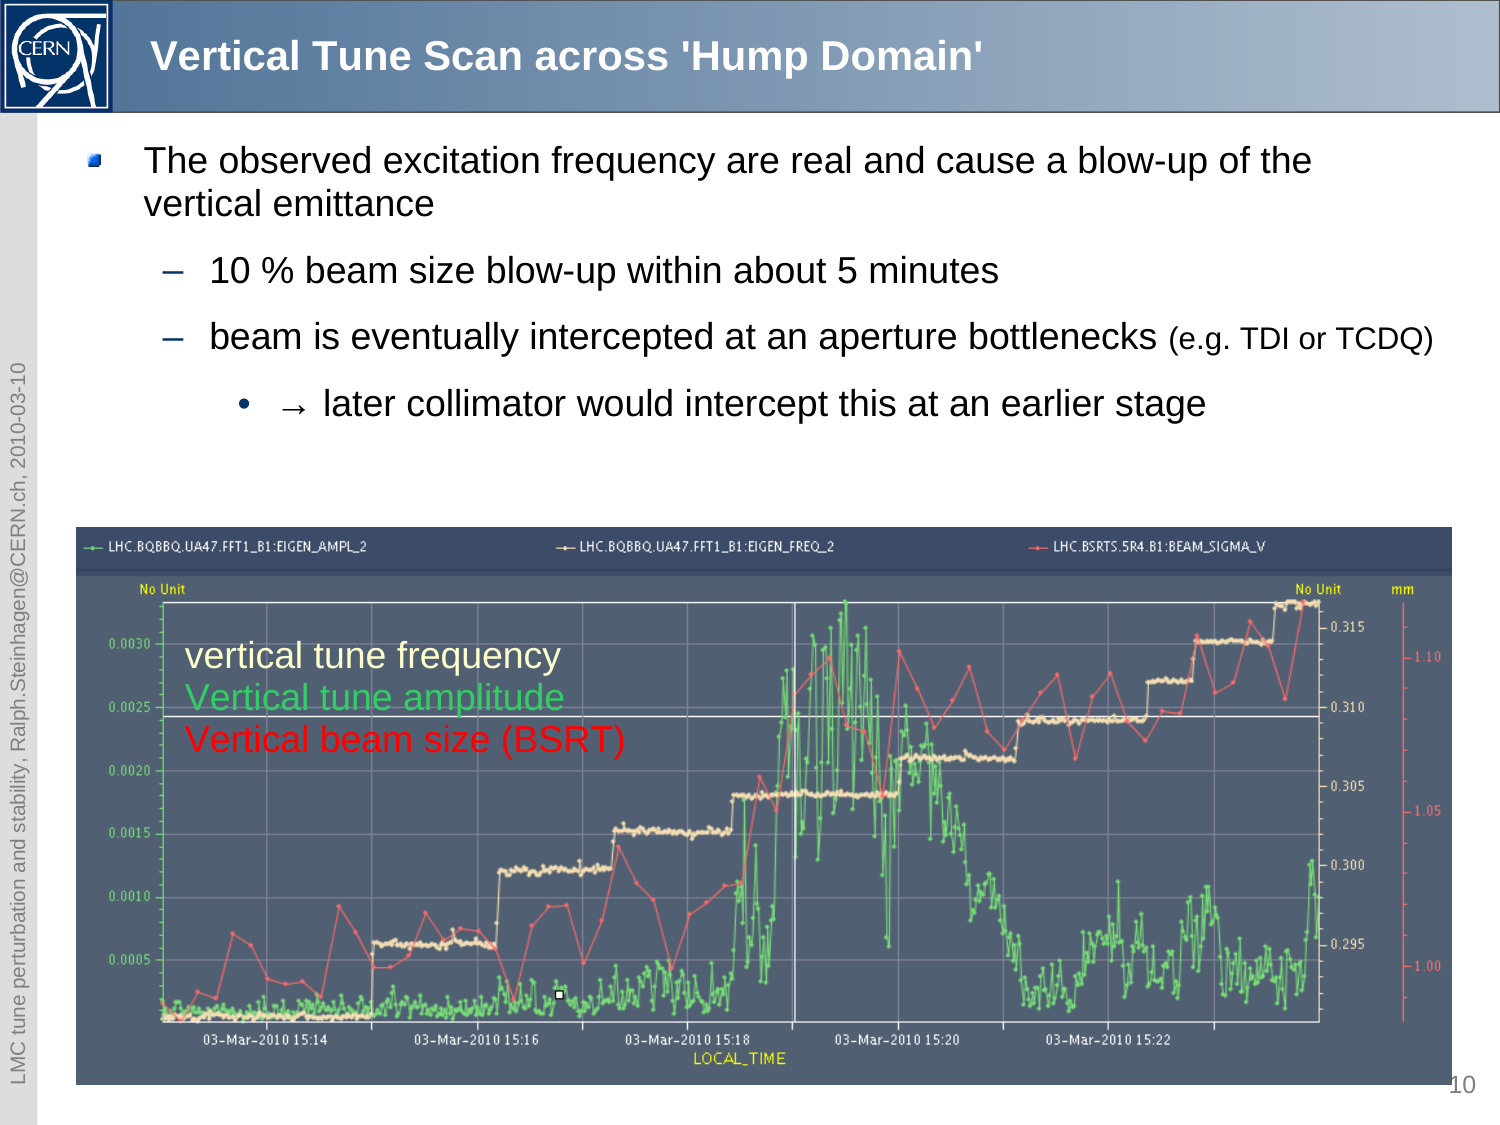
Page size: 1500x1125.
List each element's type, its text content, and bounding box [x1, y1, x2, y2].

title Vertical Tune Scan across 'Hump Domain' [150, 7, 1201, 106]
picture [76, 527, 1452, 1085]
picture [0, 0, 113, 113]
text_box vertical tune frequency Vertical tune amplitude Vertical beam size (BSRT) [170, 627, 642, 769]
list The observed excitation frequency are real and cause a blow-up of the vertical emittance 10 % beam size blow-up within about 5 minutes beam is eventually intercepted at an aperture bottlenecks (e.g. TDI or TCDQ) → later collimator would intercept this at an earlier stage [87, 137, 1438, 527]
